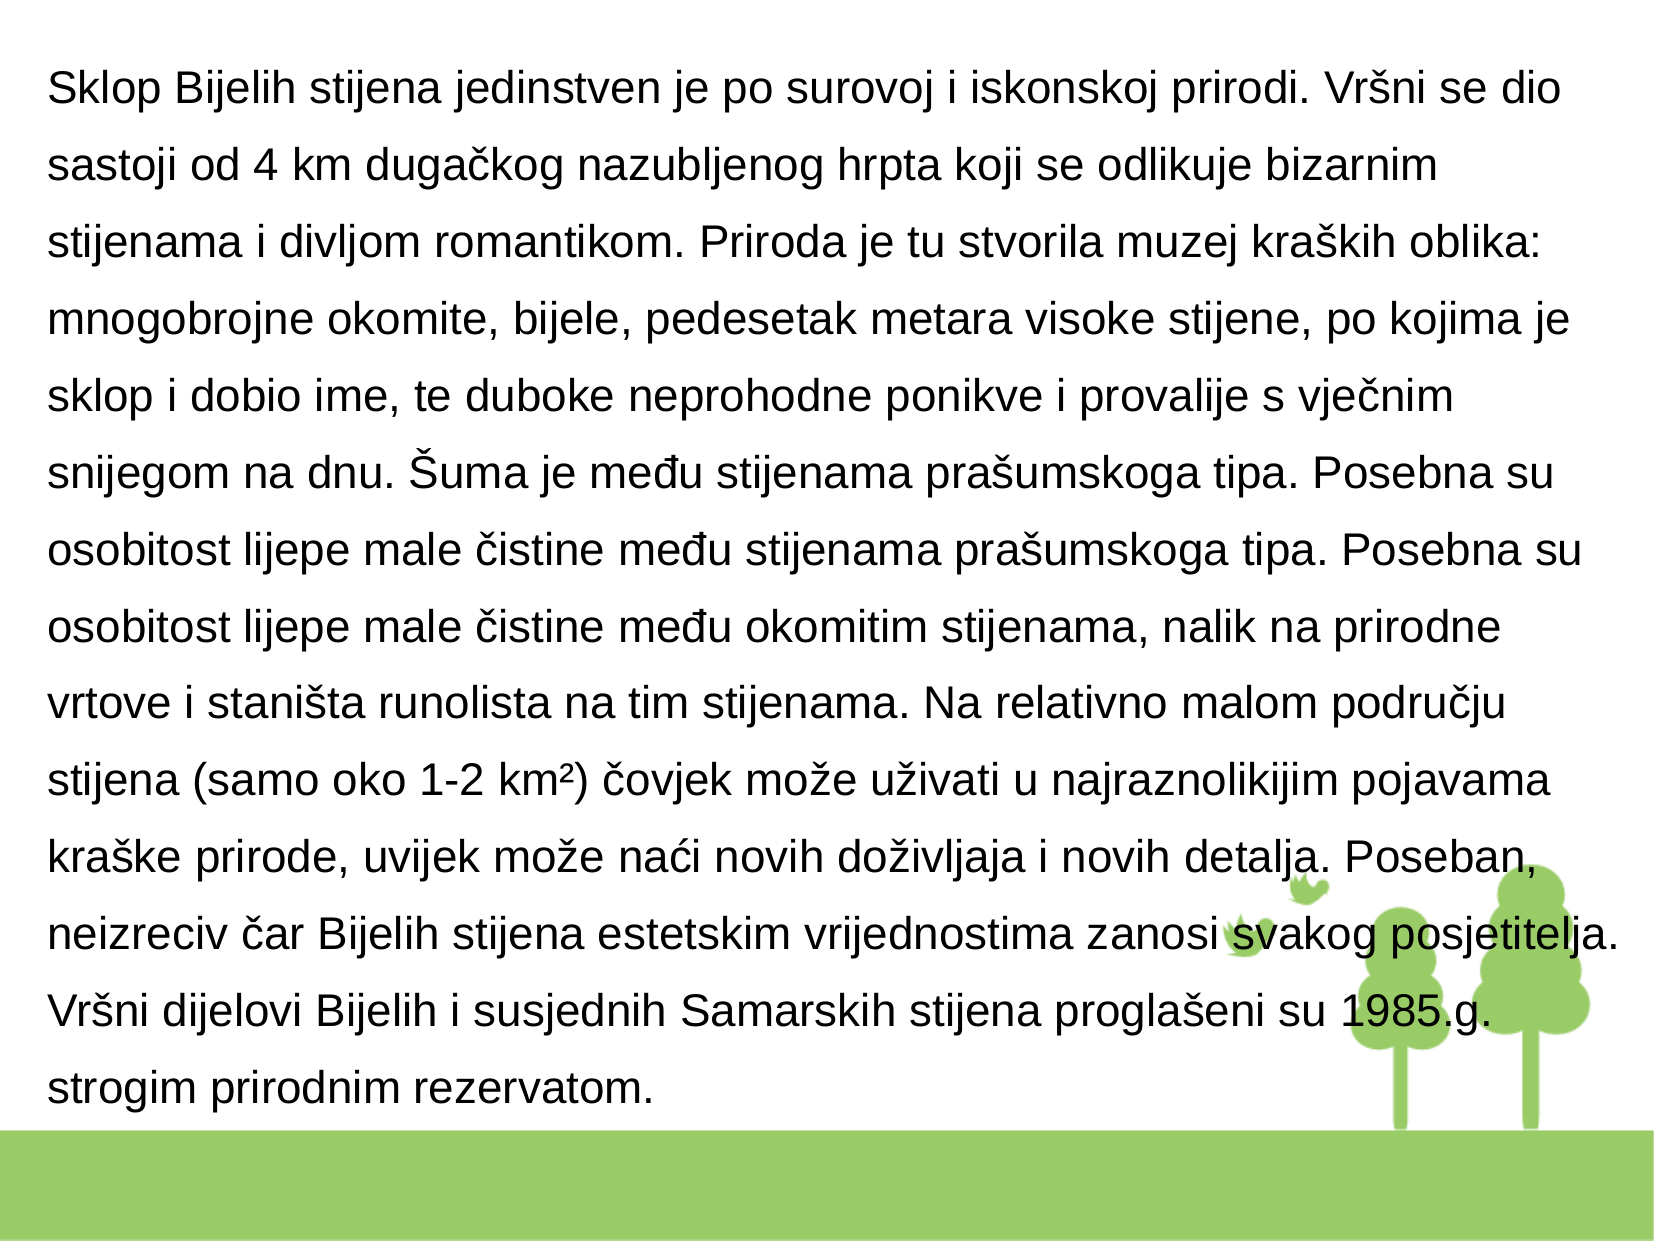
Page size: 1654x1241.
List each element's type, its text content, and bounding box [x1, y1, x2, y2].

picture [0, 0, 1654, 1241]
list Sklop Bijelih stijena jedinstven je po surovoj i iskonskoj prirodi. Vršni se dio sastoji od 4 km dugačkog nazubljenog hrpta koji se odlikuje bizarnim stijenama i divljom romantikom. Priroda je tu stvorila muzej kraških oblika: mnogobrojne okomite, bijele, pedesetak metara visoke stijene, po kojima je sklop i dobio ime, te duboke neprohodne ponikve i provalije s vječnim snijegom na dnu. Šuma je među stijenama prašumskoga tipa. Posebna su osobitost lijepe male čistine među stijenama prašumskoga tipa. Posebna su osobitost lijepe male čistine među okomitim stijenama, nalik na prirodne vrtove i staništa runolista na tim stijenama. Na relativno malom području stijena (samo oko 1-2 km²) čovjek može uživati u najraznolikijim pojavama kraške prirode, uvijek može naći novih doživljaja i novih detalja. Poseban, neizreciv čar Bijelih stijena estetskim vrijednostima zanosi svakog posjetitelja. Vršni dijelovi Bijelih i susjednih Samarskih stijena proglašeni su 1985.g. strogim prirodnim rezervatom. [47, 36, 1630, 1193]
